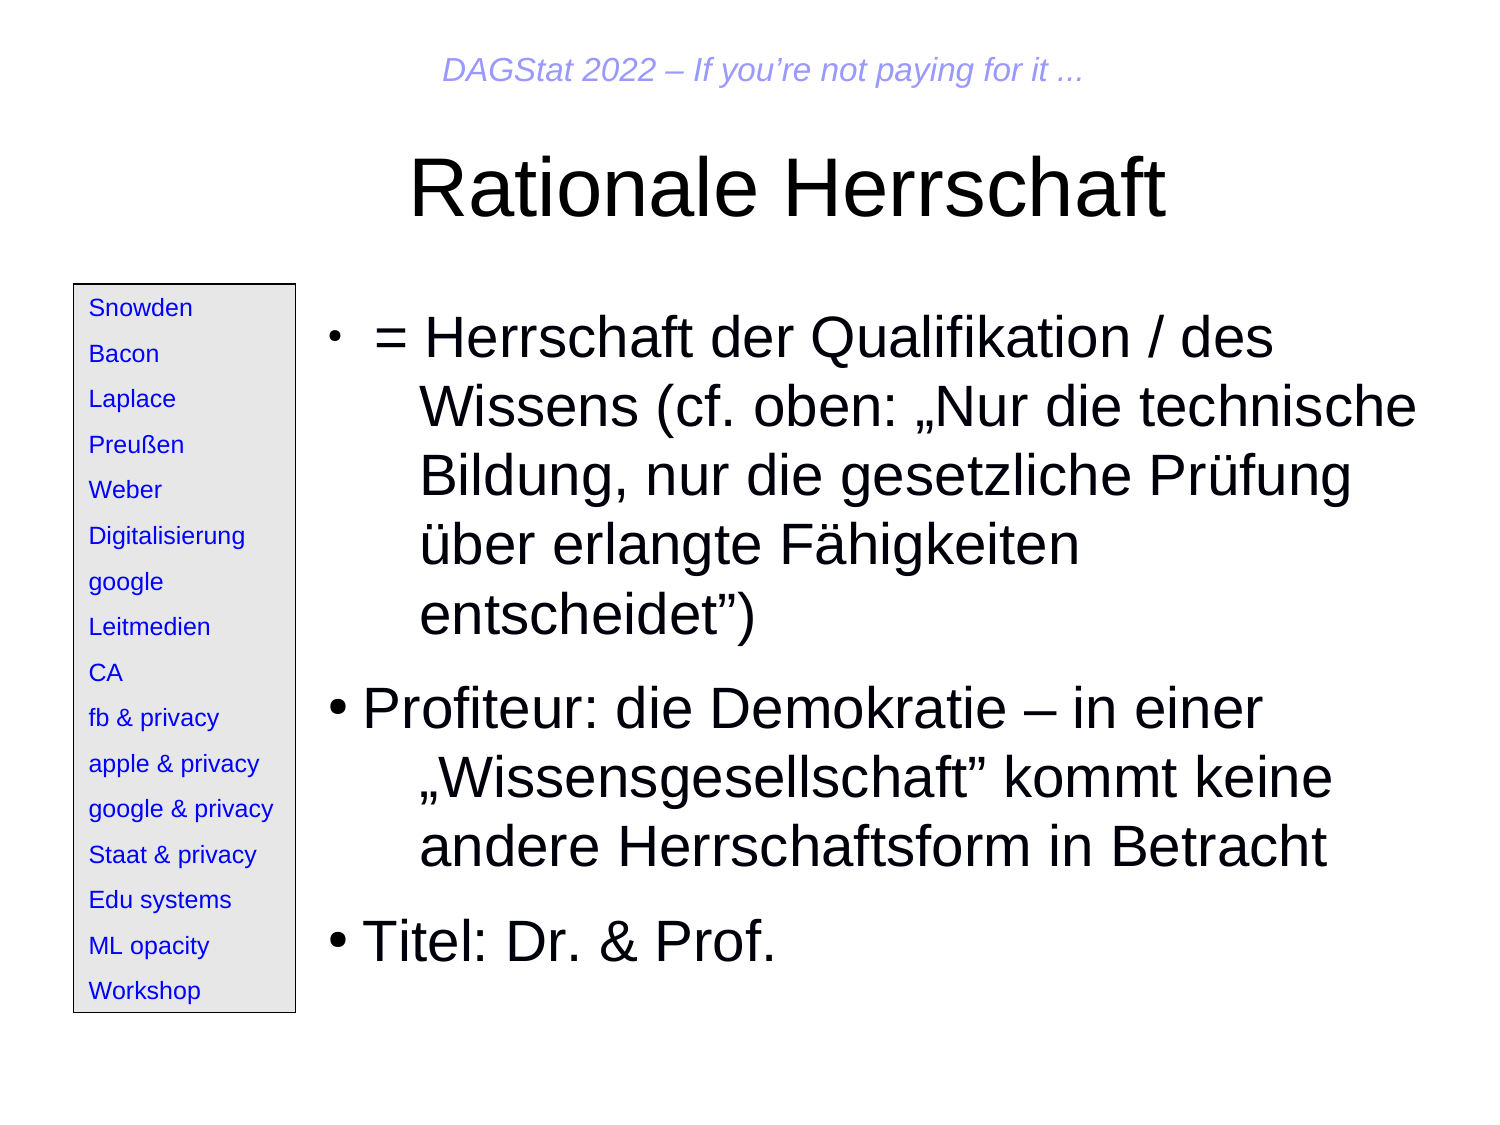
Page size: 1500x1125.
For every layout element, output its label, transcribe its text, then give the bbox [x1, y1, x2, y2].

list = Herrschaft der Qualifikation / des Wissens (cf. oben: „Nur die technische Bildung, nur die gesetzliche Prüfung über erlangte Fähigkeiten entscheidet”) Profiteur: die Demokratie – in einer „Wissensgesellschaft” kommt keine andere Herrschaftsform in Betracht Titel: Dr. & Prof. [327, 299, 1426, 974]
title Rationale Herrschaft [113, 96, 1463, 285]
